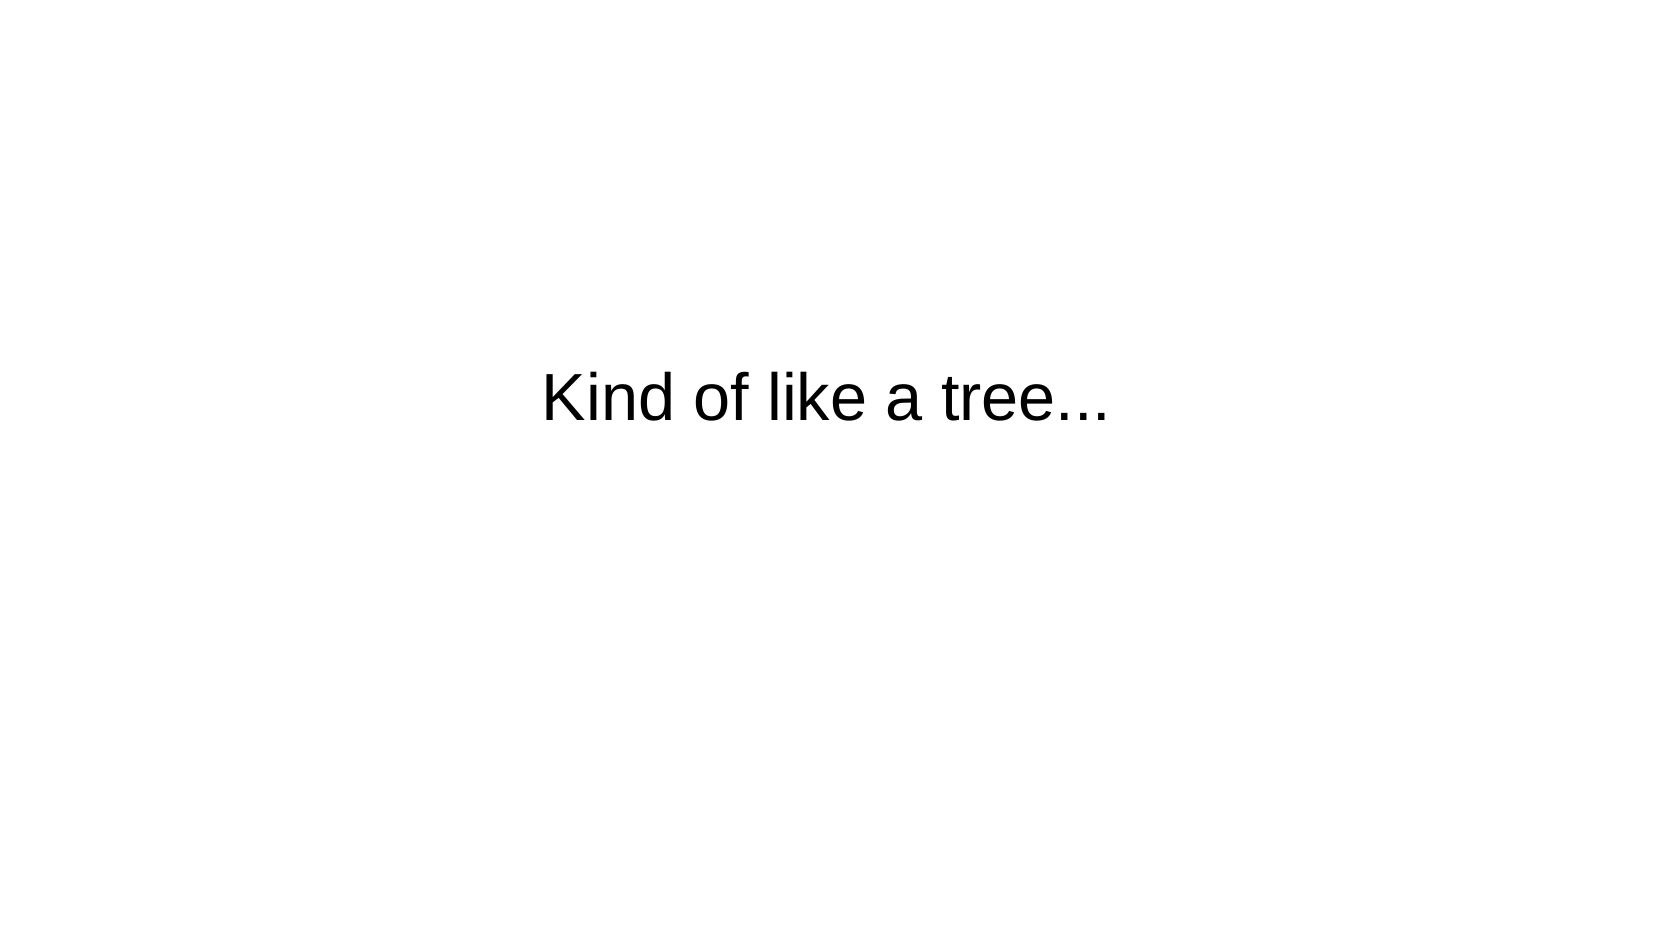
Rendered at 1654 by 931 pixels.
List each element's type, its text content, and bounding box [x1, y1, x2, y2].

subtitle Kind of like a tree... [82, 37, 1571, 757]
